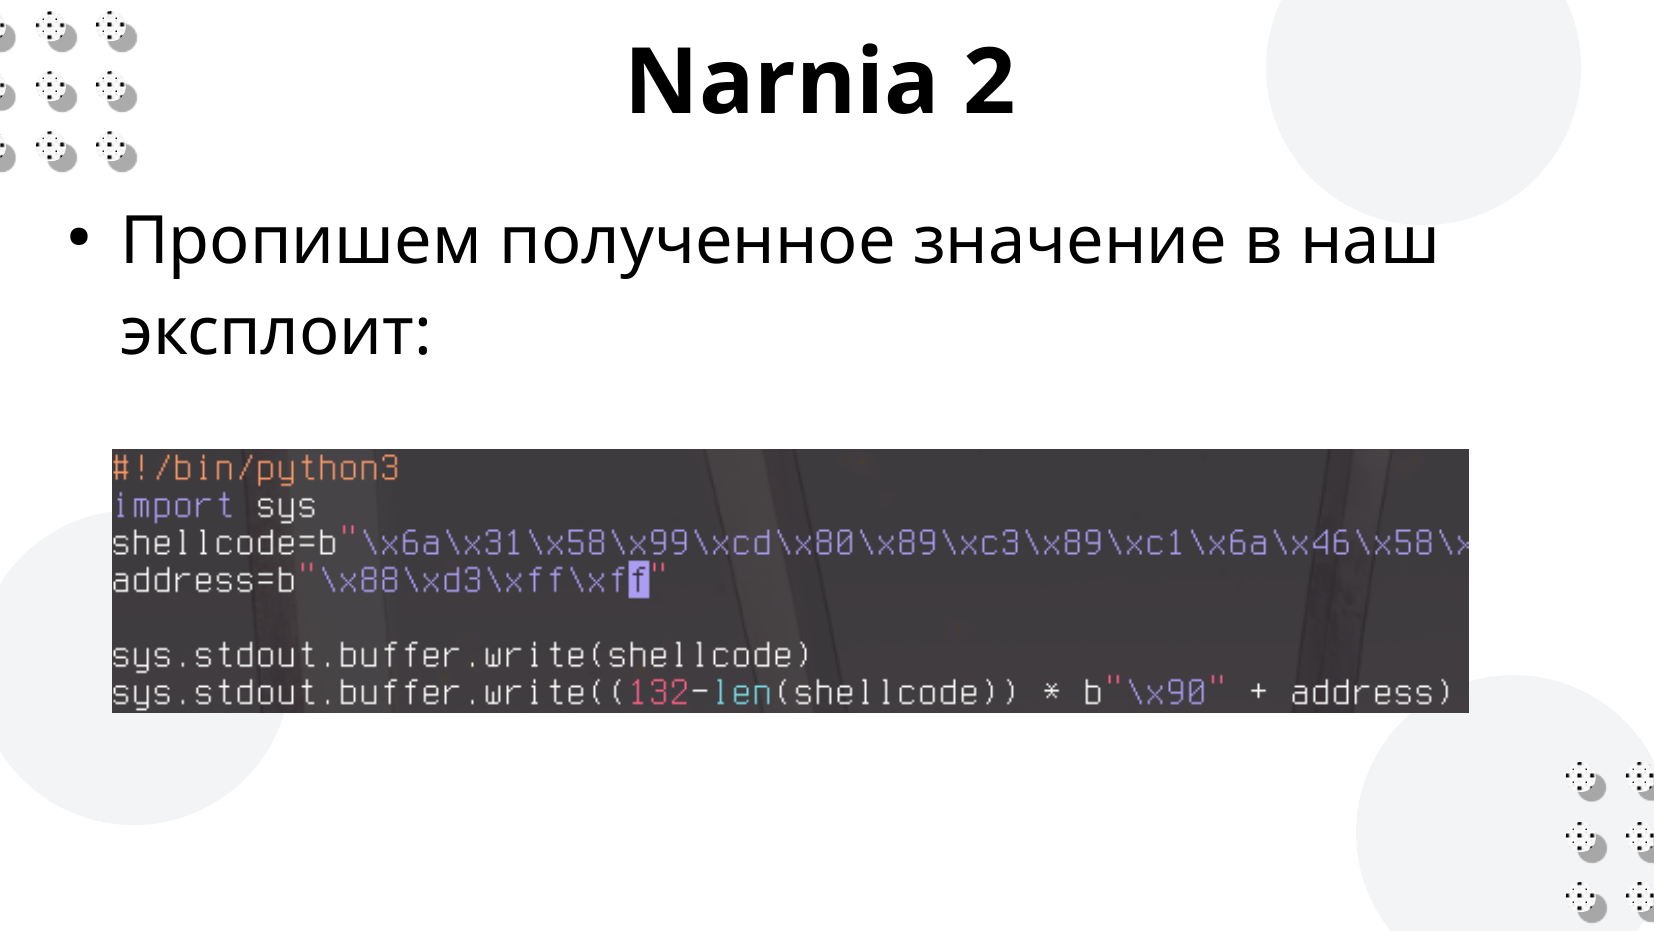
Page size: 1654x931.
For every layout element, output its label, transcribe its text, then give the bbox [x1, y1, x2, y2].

picture [35, 71, 66, 102]
picture [0, 74, 6, 99]
picture [99, 156, 123, 162]
picture [35, 131, 67, 162]
title Narnia 2 [76, 0, 1565, 156]
picture [1625, 821, 1654, 853]
picture [1565, 821, 1596, 853]
picture [1565, 882, 1596, 913]
picture [1565, 761, 1596, 793]
picture [1625, 761, 1654, 792]
picture [1625, 881, 1654, 912]
picture [112, 449, 1469, 713]
picture [35, 11, 66, 42]
picture [0, 14, 6, 39]
picture [0, 134, 7, 159]
list Пропишем полученное значение в наш эксплоит: [49, 192, 1576, 376]
